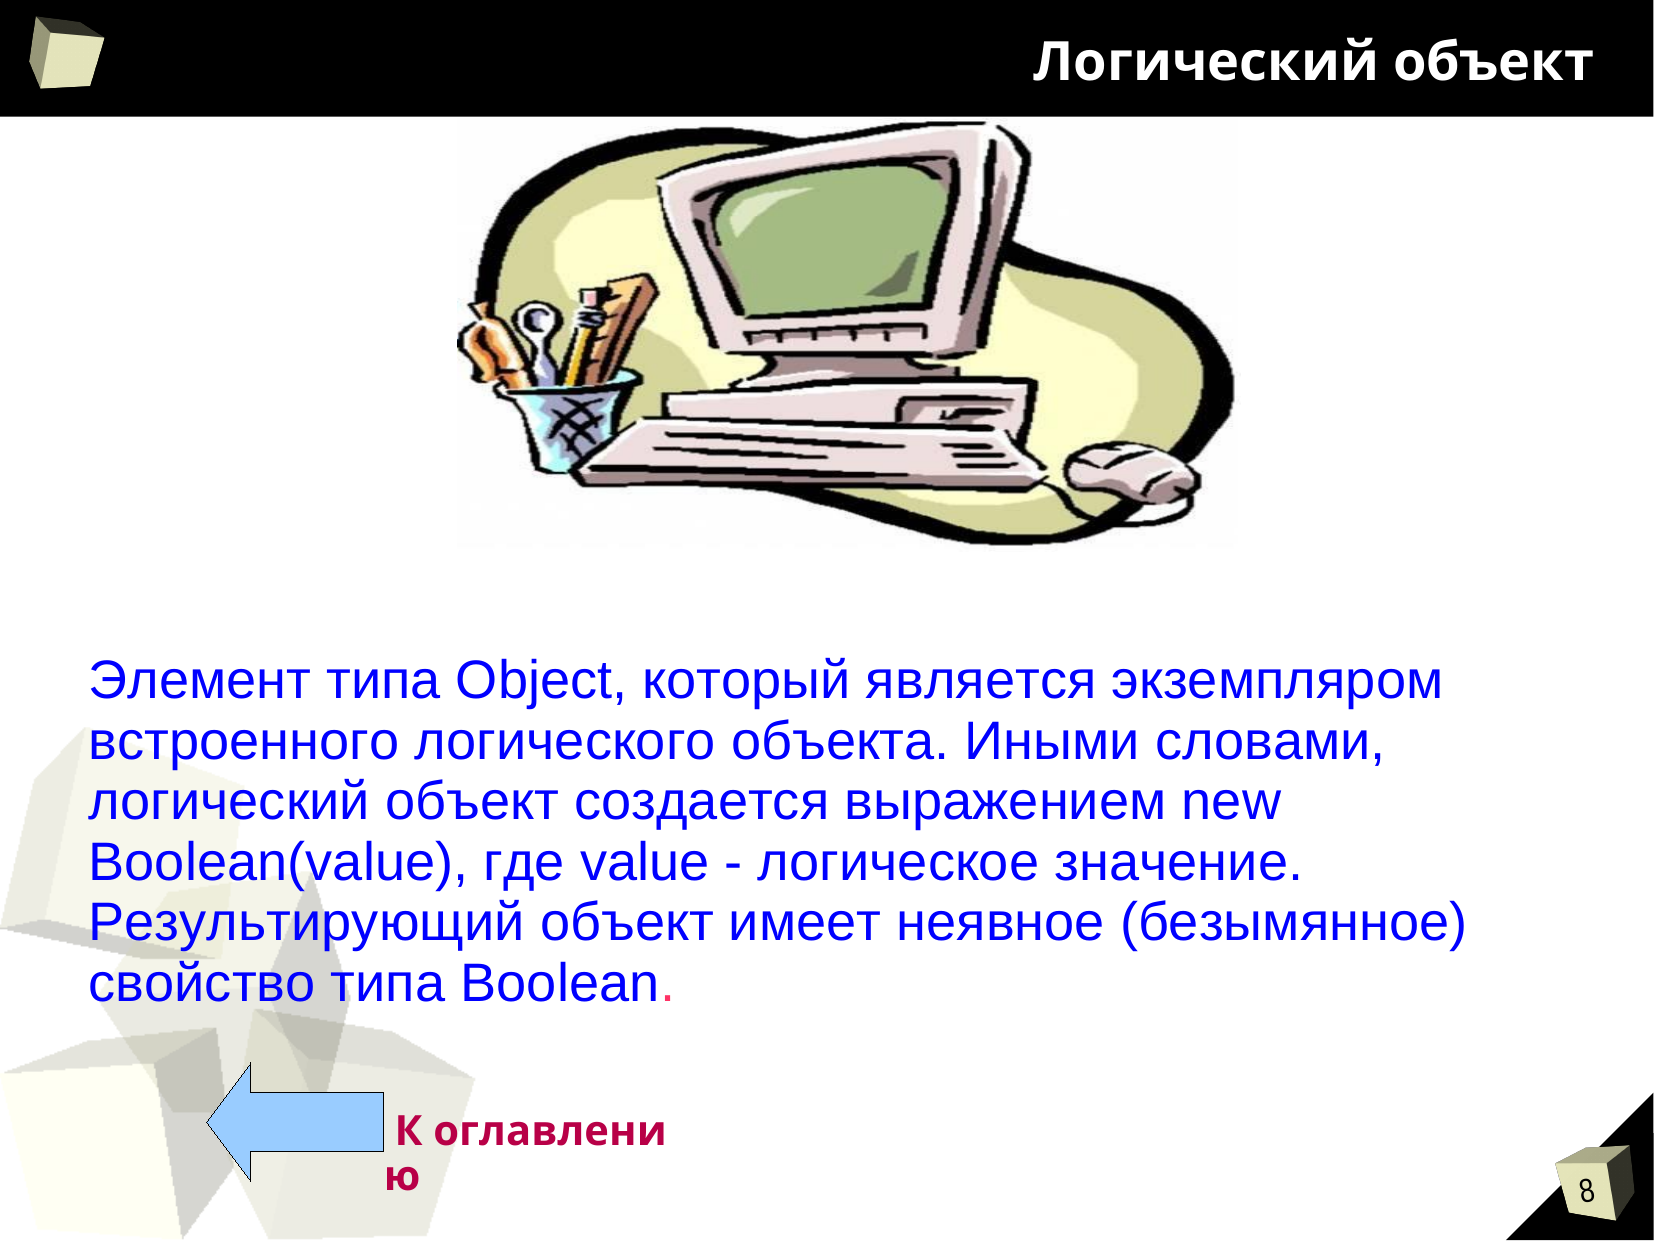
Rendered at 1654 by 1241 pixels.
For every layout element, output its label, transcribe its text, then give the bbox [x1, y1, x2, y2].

picture [457, 118, 1241, 562]
picture [0, 726, 477, 1241]
title Логический объект [118, 0, 1595, 119]
text_box [206, 1062, 384, 1182]
list Элемент типа Object, который является экземпляром встроенного логического объекта. Иными словами, логический объект создается выражением new Boolean(value), где value - логическое значение. Результирующий объект имеет неявное (безымянное) свойство типа Boolean. [88, 649, 1536, 1214]
text_box К оглавлению [383, 1100, 680, 1152]
